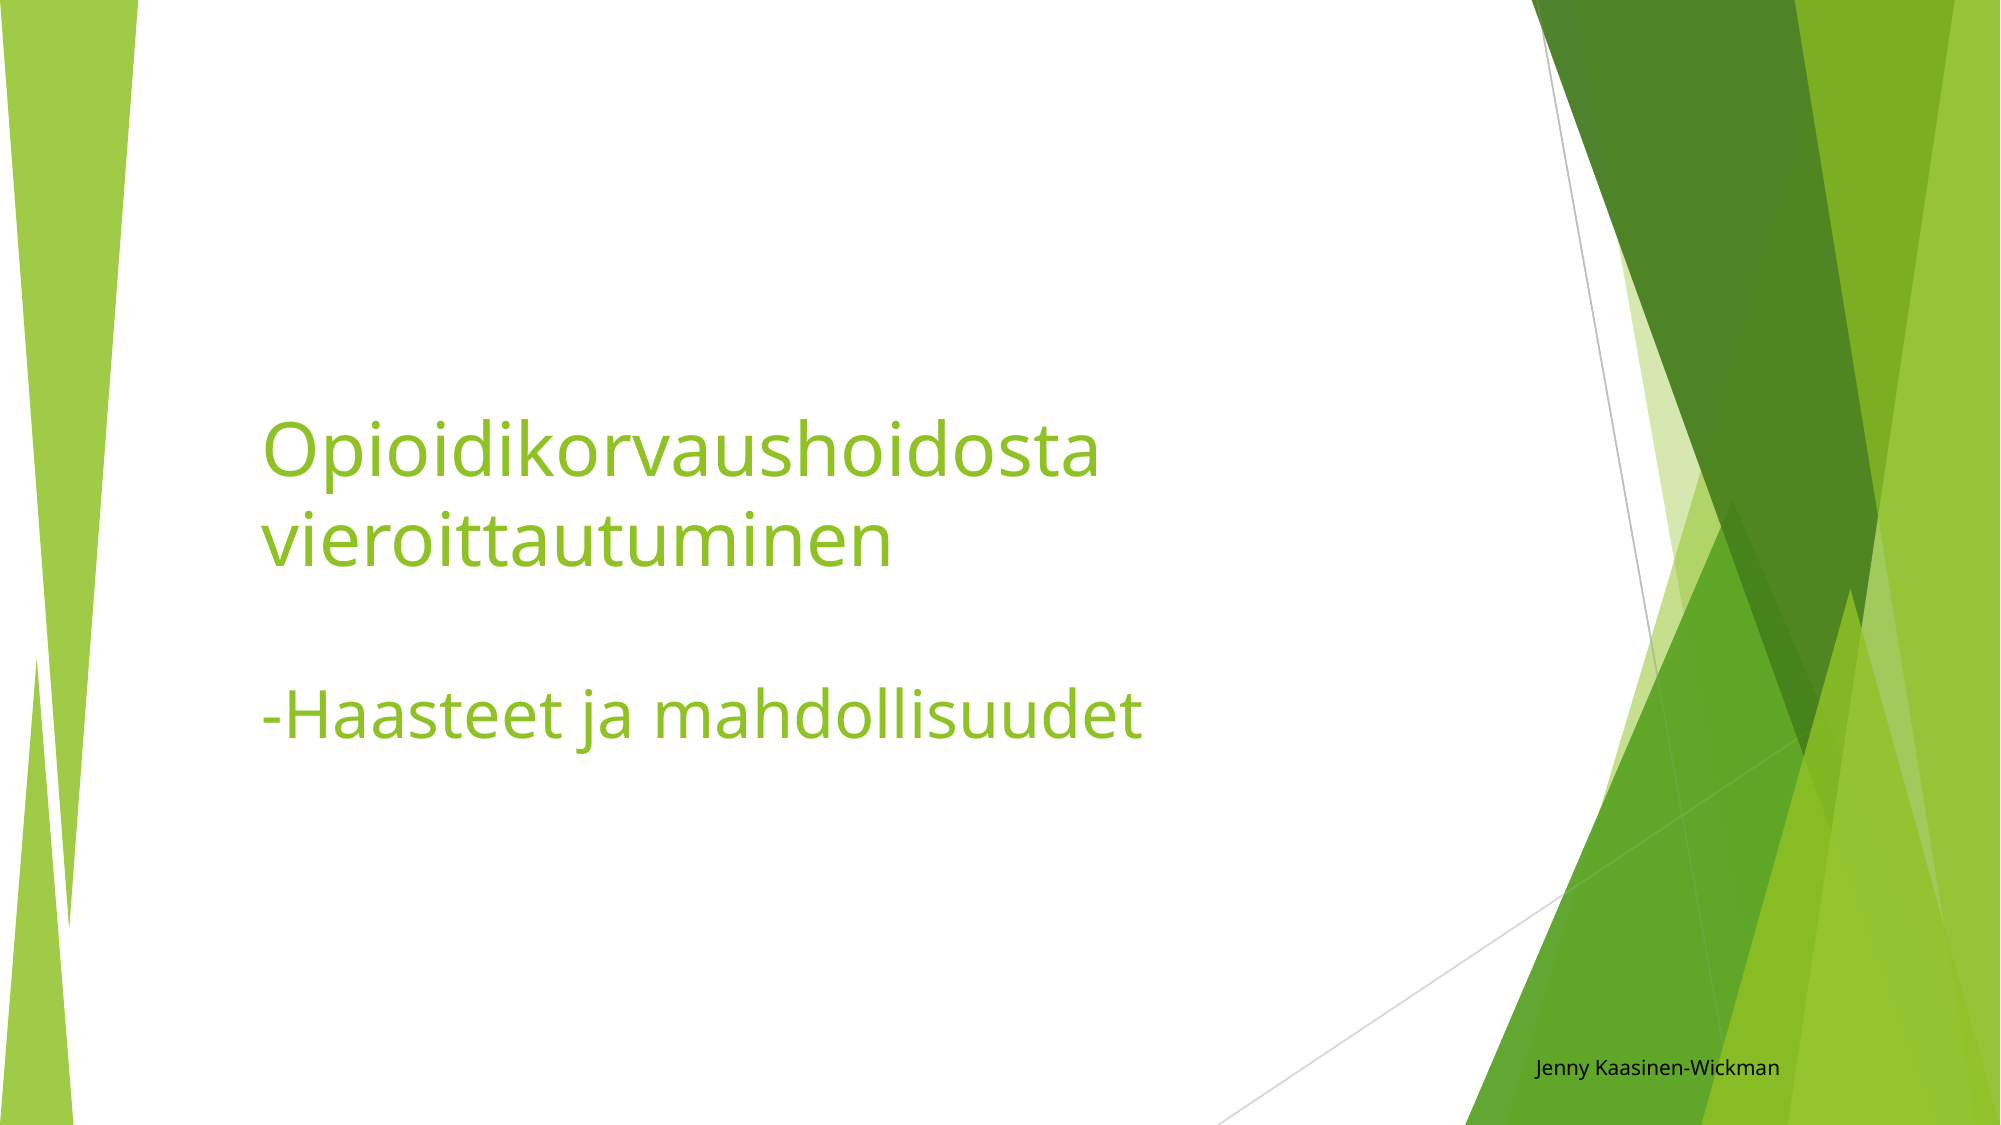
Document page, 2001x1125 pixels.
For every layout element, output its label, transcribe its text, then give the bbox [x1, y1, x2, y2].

title Opioidikorvaushoidosta vieroittautuminen [247, 394, 1522, 664]
subtitle -Haasteet ja mahdollisuudet [247, 664, 1522, 845]
text_box Jenny Kaasinen-Wickman [1521, 1047, 1834, 1087]
